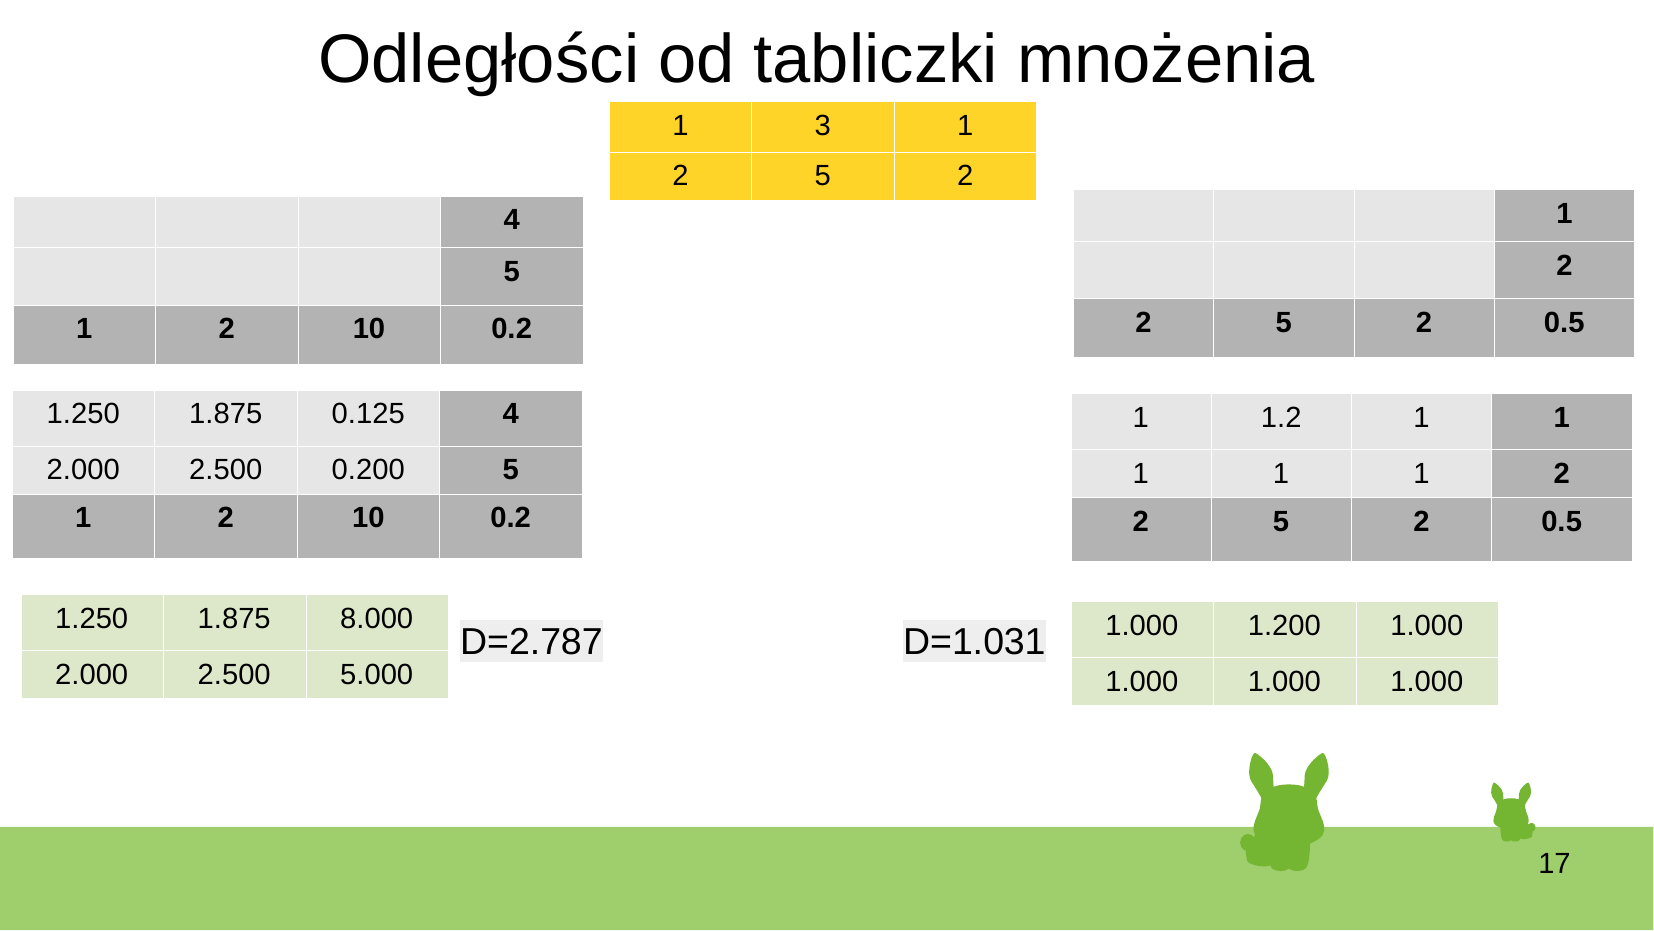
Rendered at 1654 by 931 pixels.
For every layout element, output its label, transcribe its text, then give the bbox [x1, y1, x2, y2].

table_cell 2 [1355, 299, 1494, 357]
table_cell 1 [1212, 450, 1351, 497]
table_cell 2 [895, 153, 1036, 200]
table_header 1 [1072, 394, 1211, 449]
table_cell 2 [1492, 450, 1632, 497]
table_cell 2.000 [13, 447, 154, 494]
table_cell 0.5 [1492, 498, 1632, 561]
table_cell [1214, 242, 1354, 298]
table_cell 2.500 [155, 447, 297, 494]
table_cell 1 [1352, 450, 1491, 497]
table_cell 2.500 [164, 651, 306, 698]
table_cell [1074, 242, 1213, 298]
table_cell 1 [13, 495, 154, 558]
table_cell 2 [1074, 299, 1213, 357]
table_header [14, 197, 155, 247]
table_header [156, 197, 298, 247]
table_cell 0.2 [440, 495, 582, 558]
table_cell 2 [155, 495, 297, 558]
table_cell 2.000 [22, 651, 163, 698]
table_header 1.000 [1072, 602, 1213, 657]
table_header 1 [1352, 394, 1491, 449]
table_cell [1355, 242, 1494, 298]
table_cell 2 [610, 153, 751, 200]
table_header 1.250 [22, 595, 163, 650]
table_cell 1.000 [1357, 658, 1498, 705]
table_cell 2 [1352, 498, 1491, 561]
title Odległości od tabliczki mnożenia [88, 20, 1565, 98]
table_header 1 [1492, 394, 1632, 449]
table_header 4 [441, 197, 583, 247]
table_cell 5 [1214, 299, 1354, 357]
table_cell 1 [14, 306, 155, 364]
table_cell 5.000 [307, 651, 448, 698]
table_cell 1.000 [1072, 658, 1213, 705]
table_cell 1.000 [1214, 658, 1356, 705]
table_cell 5 [752, 153, 894, 200]
table_header 1 [1495, 190, 1634, 241]
table_cell 0.200 [298, 447, 439, 494]
table_header [1355, 190, 1494, 241]
table_cell 0.5 [1495, 299, 1634, 357]
table_cell 2 [1495, 242, 1634, 298]
table_cell 10 [298, 495, 439, 558]
text_box D=1.031 [885, 620, 1063, 663]
table_cell [14, 248, 155, 305]
table_header 8.000 [307, 595, 448, 650]
table_header 1 [895, 102, 1036, 152]
table_cell 5 [440, 447, 582, 494]
table_header 1.875 [155, 391, 297, 446]
text_box D=2.787 [442, 620, 621, 663]
table_header 1 [610, 102, 751, 152]
table_cell [156, 248, 298, 305]
table_header [299, 197, 440, 247]
table_header 0.125 [298, 391, 439, 446]
table_header 1.200 [1214, 602, 1356, 657]
table_header 1.875 [164, 595, 306, 650]
table_cell 0.2 [441, 306, 583, 364]
table_header 1.2 [1212, 394, 1351, 449]
table_header 4 [440, 391, 582, 446]
table_header 3 [752, 102, 894, 152]
table_header 1.250 [13, 391, 154, 446]
table_header 1.000 [1357, 602, 1498, 657]
table_cell [299, 248, 440, 305]
table_cell 2 [1072, 498, 1211, 561]
table_cell 10 [299, 306, 440, 364]
table_header [1214, 190, 1354, 241]
table_cell 5 [1212, 498, 1351, 561]
table_cell 2 [156, 306, 298, 364]
table_cell 1 [1072, 450, 1211, 497]
table_cell 5 [441, 248, 583, 305]
table_header [1074, 190, 1213, 241]
